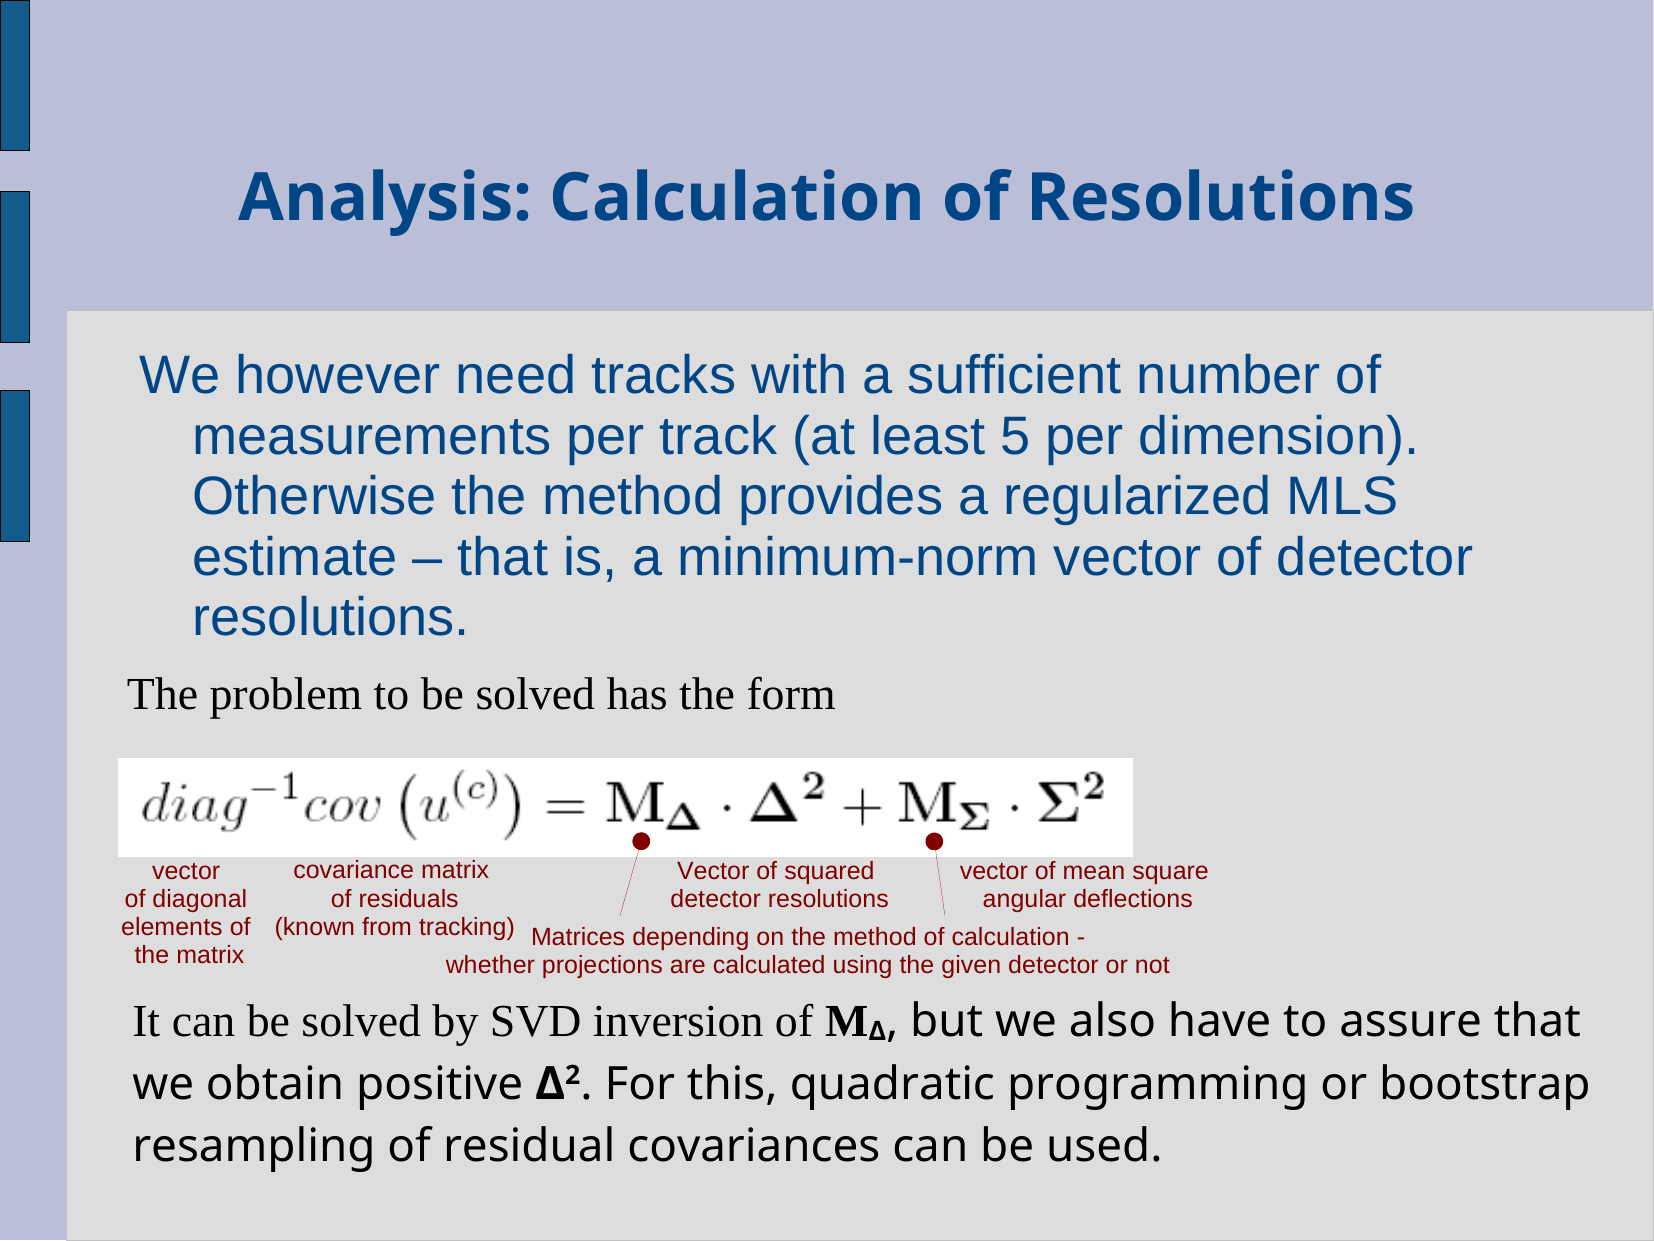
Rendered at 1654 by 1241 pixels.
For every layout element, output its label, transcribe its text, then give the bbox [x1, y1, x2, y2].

text_box Vector of squared detector resolutions [655, 848, 905, 915]
list We however need tracks with a sufficient number of measurements per track (at least 5 per dimension). Otherwise the method provides a regularized MLS estimate – that is, a minimum-norm vector of detector resolutions. [121, 344, 1565, 650]
text_box vector of diagonal elements of the matrix [106, 849, 274, 976]
text_box The problem to be solved has the form [94, 661, 863, 728]
text_box Matrices depending on the method of calculation - whether projections are calculated using the given detector or not [431, 915, 1193, 988]
picture [118, 758, 1133, 857]
text_box vector of mean square angular deflections [944, 848, 1232, 922]
text_box It can be solved by SVD inversion of MΔ, but we also have to assure that we obtain positive Δ2. For this, quadratic programming or bootstrap resampling of residual covariances can be used. [94, 980, 1609, 1192]
title Analysis: Calculation of Resolutions [121, 98, 1534, 291]
text_box covariance matrix of residuals (known from tracking) [259, 848, 531, 948]
